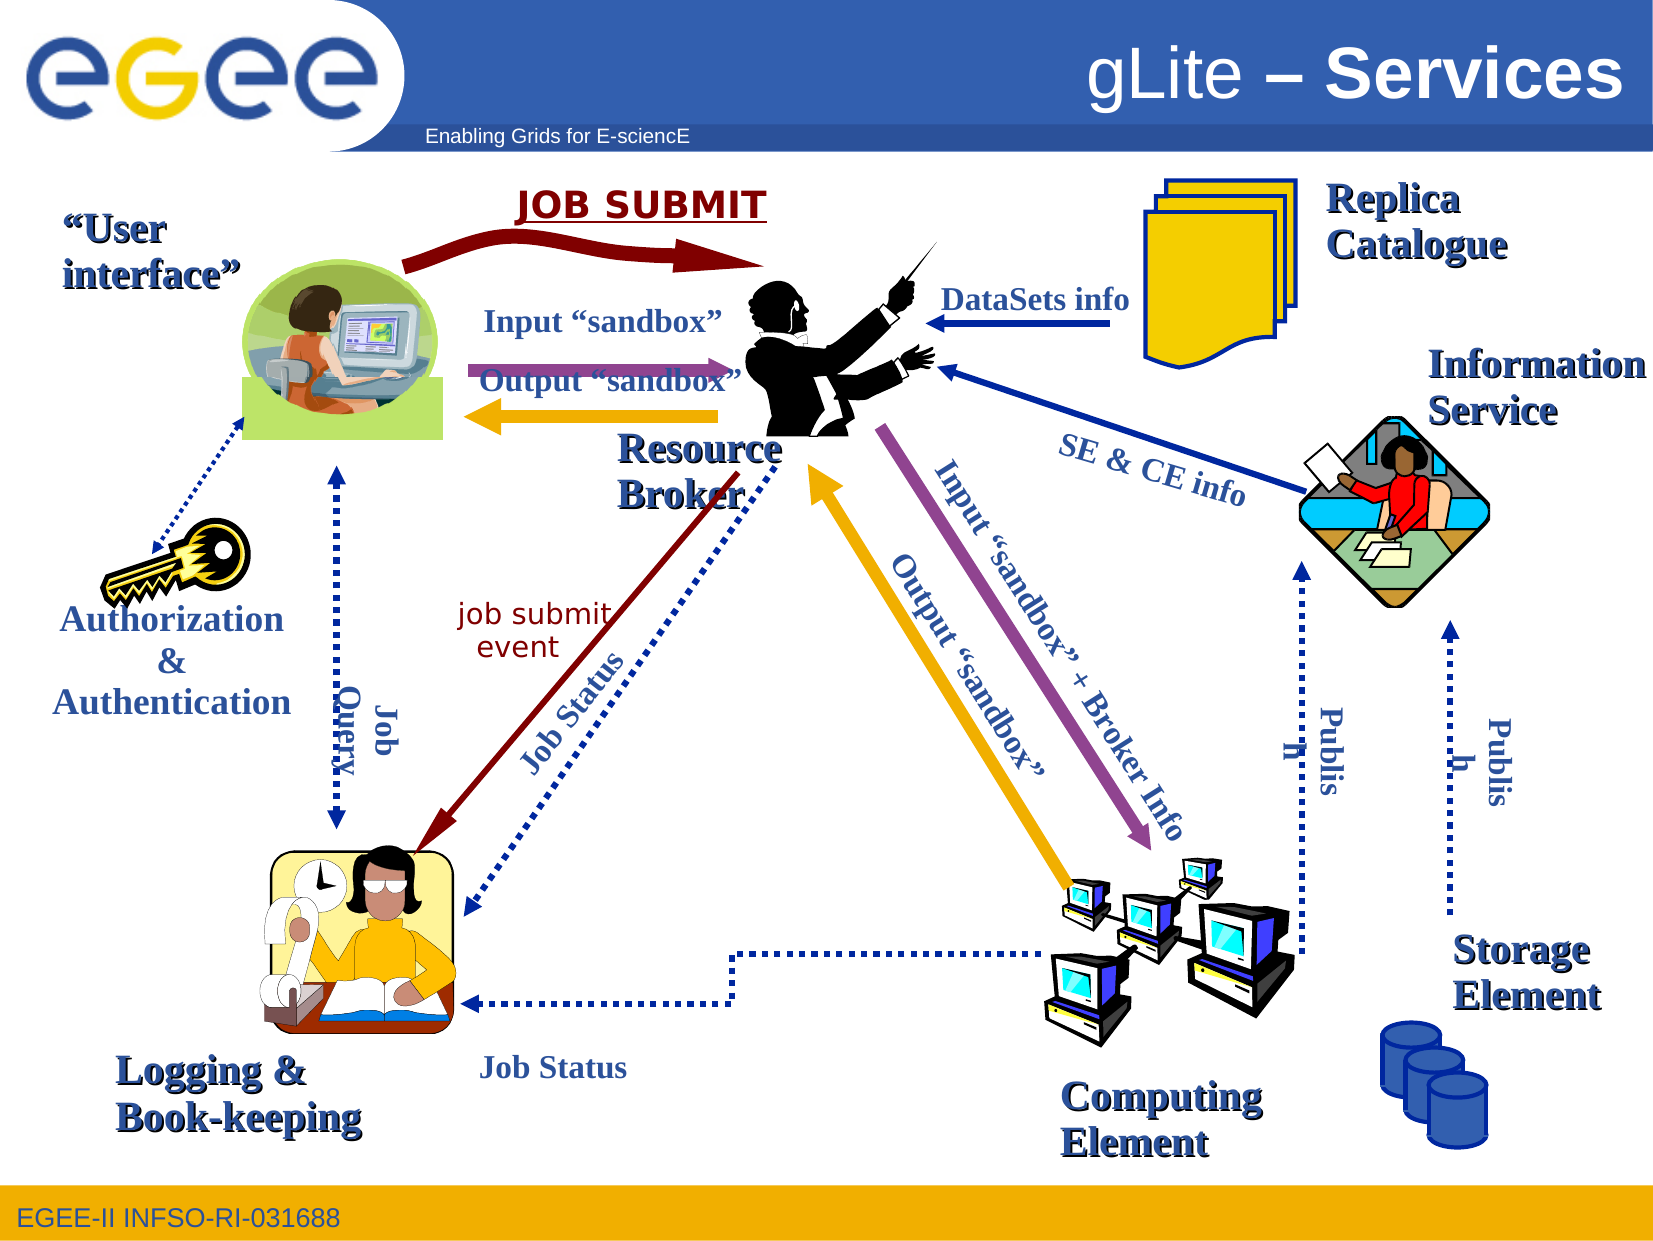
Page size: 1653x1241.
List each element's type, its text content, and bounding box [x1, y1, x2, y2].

text_box Resource Broker [602, 416, 797, 525]
chart [259, 841, 460, 1034]
text_box Output “sandbox” [872, 529, 1068, 805]
text_box “User interface” [47, 196, 256, 305]
text_box Replica Catalogue [1310, 166, 1523, 275]
text_box Authorization & Authentication [37, 590, 307, 731]
text_box Input “sandbox” + Broker Info [913, 436, 1212, 867]
text_box JOB SUBMIT [501, 177, 777, 236]
text_box Computing Element [1045, 1064, 1278, 1173]
text_box Output “sandbox” [464, 354, 758, 407]
picture [242, 251, 443, 440]
chart [1298, 416, 1491, 608]
title gLite – Services [407, 31, 1626, 118]
text_box DataSets info [926, 273, 1146, 326]
picture [1040, 854, 1295, 1055]
text_box job submit event [442, 590, 628, 673]
text_box Job Query [346, 647, 414, 814]
text_box Job Status [464, 1041, 643, 1094]
text_box Publish [1460, 702, 1527, 825]
text_box [1382, 1022, 1487, 1148]
text_box Job Status [494, 643, 647, 799]
text_box Storage Element [1437, 917, 1616, 1026]
chart [744, 241, 937, 437]
text_box Information Service [1412, 332, 1653, 441]
picture [20, 33, 385, 123]
text_box Logging & Book-keeping [100, 1038, 377, 1147]
text_box Publish [1291, 690, 1359, 814]
text_box SE & CE info [1038, 413, 1269, 528]
text_box [1145, 180, 1296, 368]
chart [99, 516, 252, 610]
text_box Input “sandbox” [468, 295, 739, 348]
